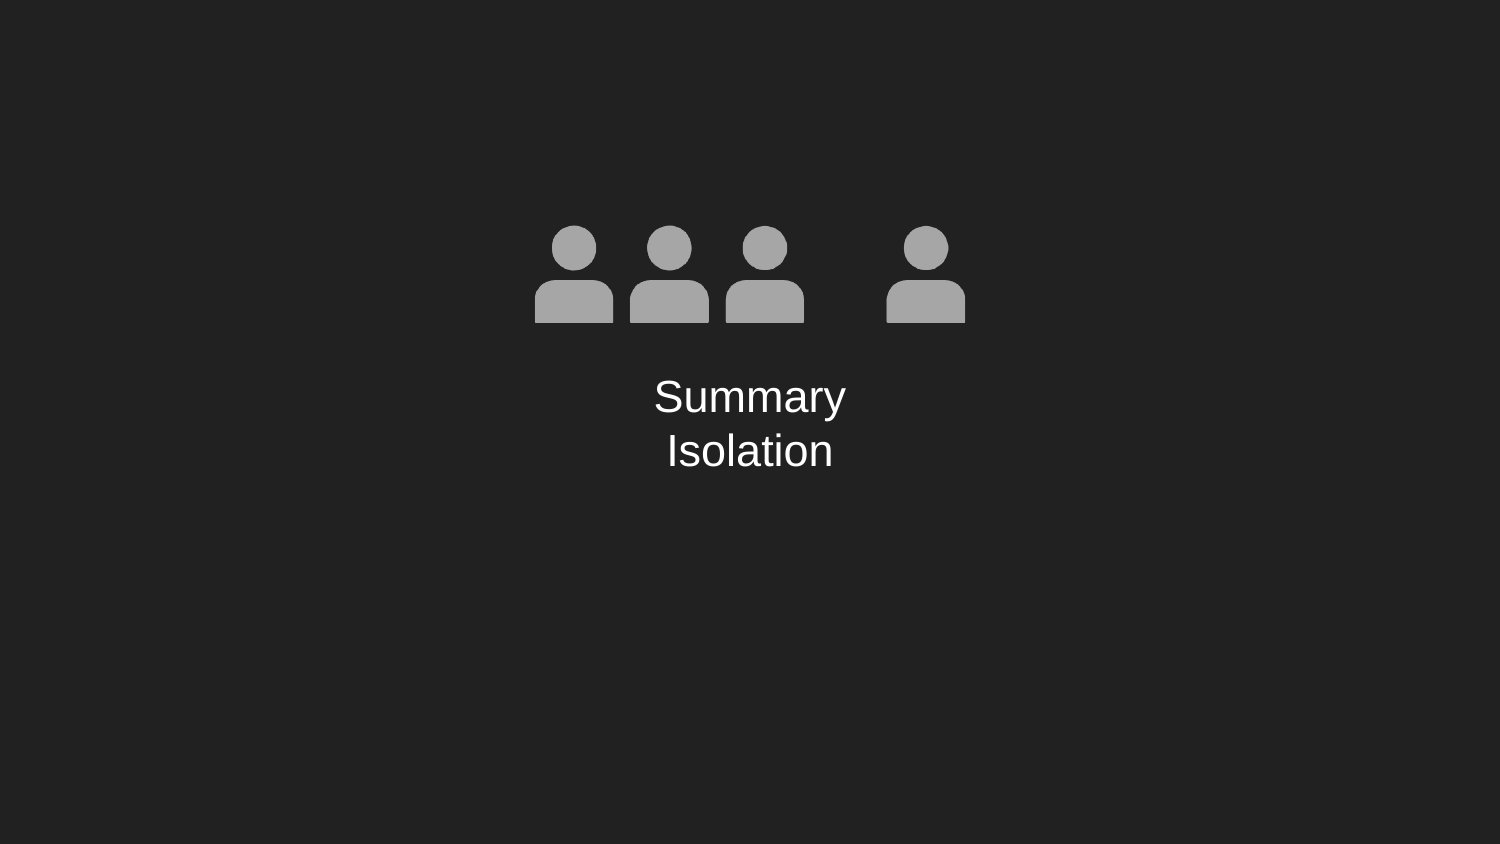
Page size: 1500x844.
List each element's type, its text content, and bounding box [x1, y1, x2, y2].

picture [496, 126, 1022, 422]
title Summary Isolation [51, 352, 1449, 491]
